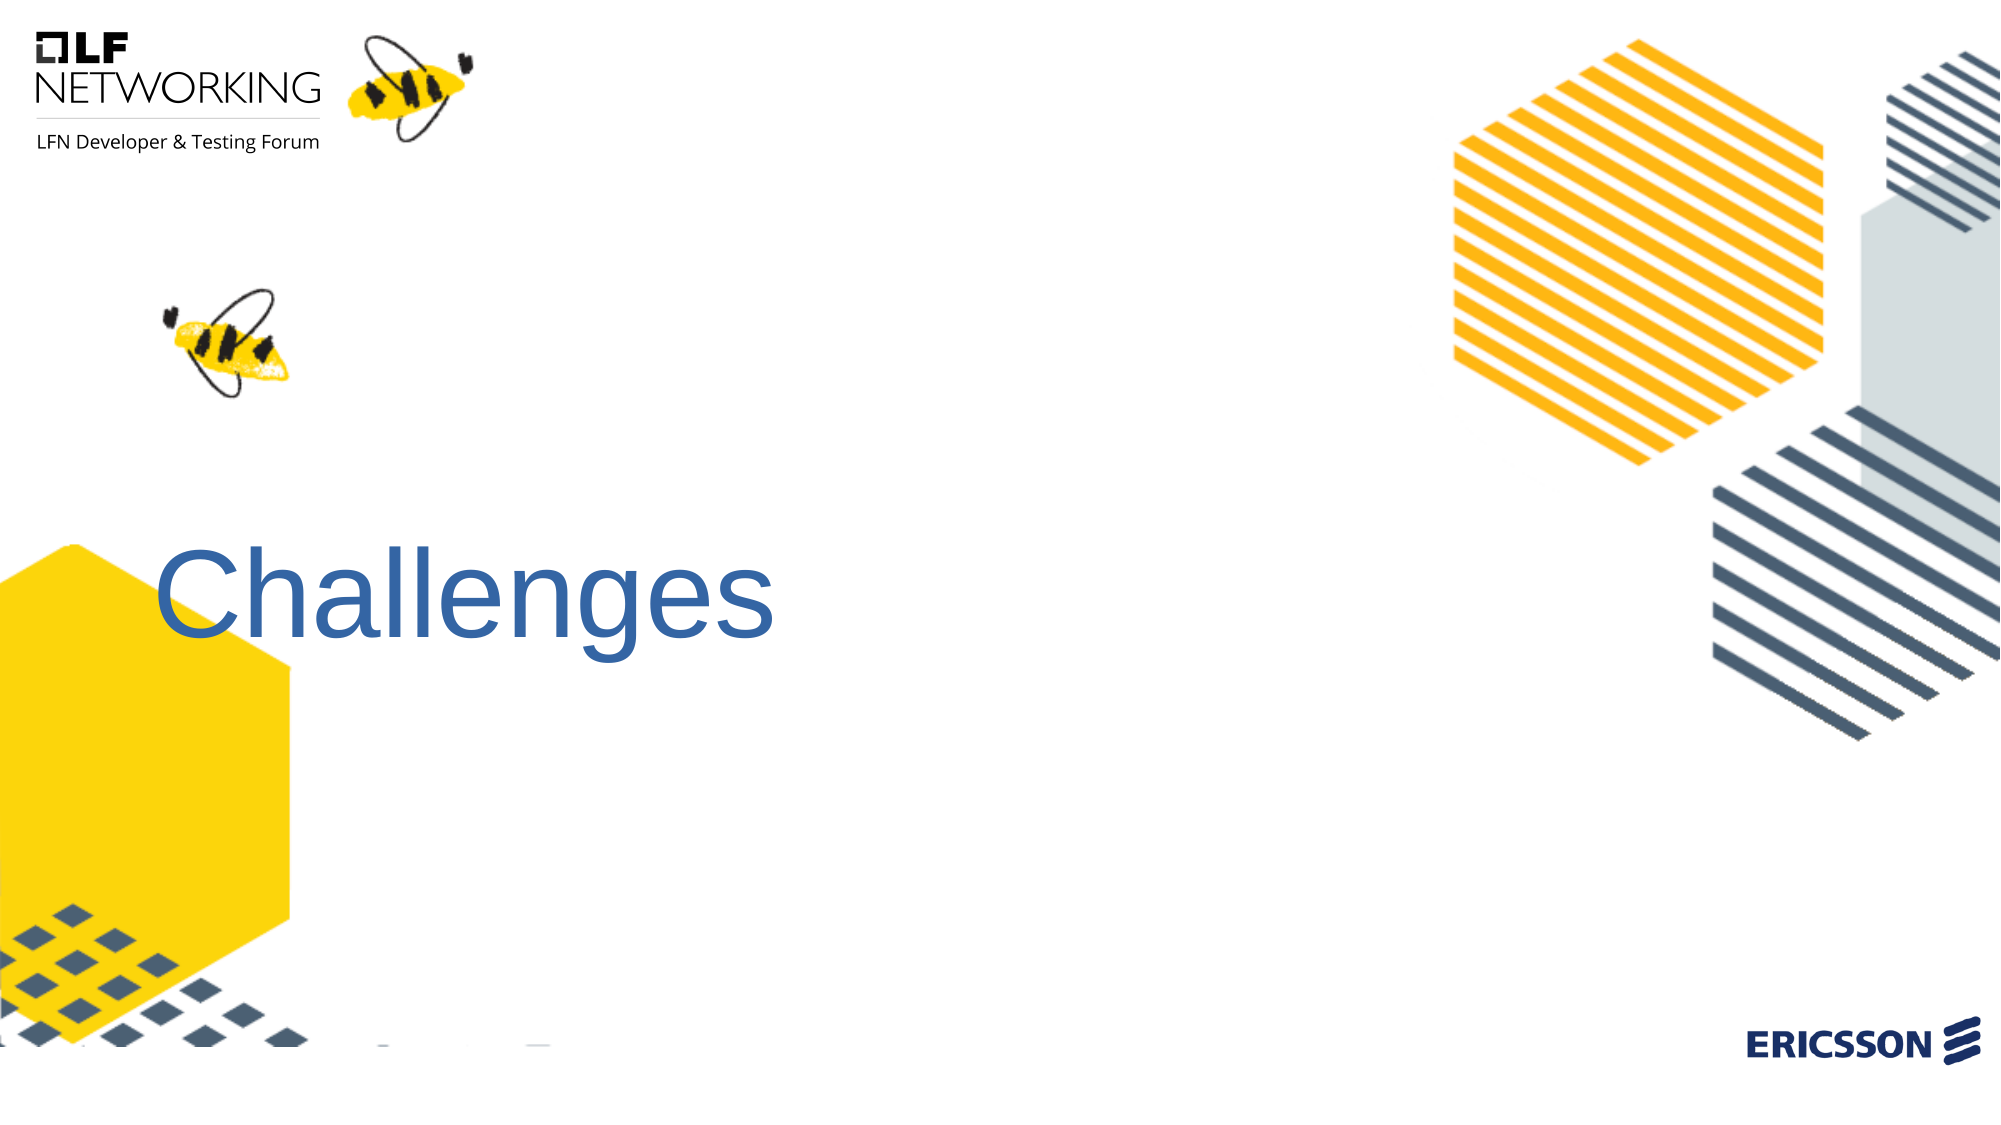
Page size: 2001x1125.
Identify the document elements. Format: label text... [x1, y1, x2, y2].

picture [0, 0, 2000, 1116]
title Challenges [137, 203, 1863, 672]
